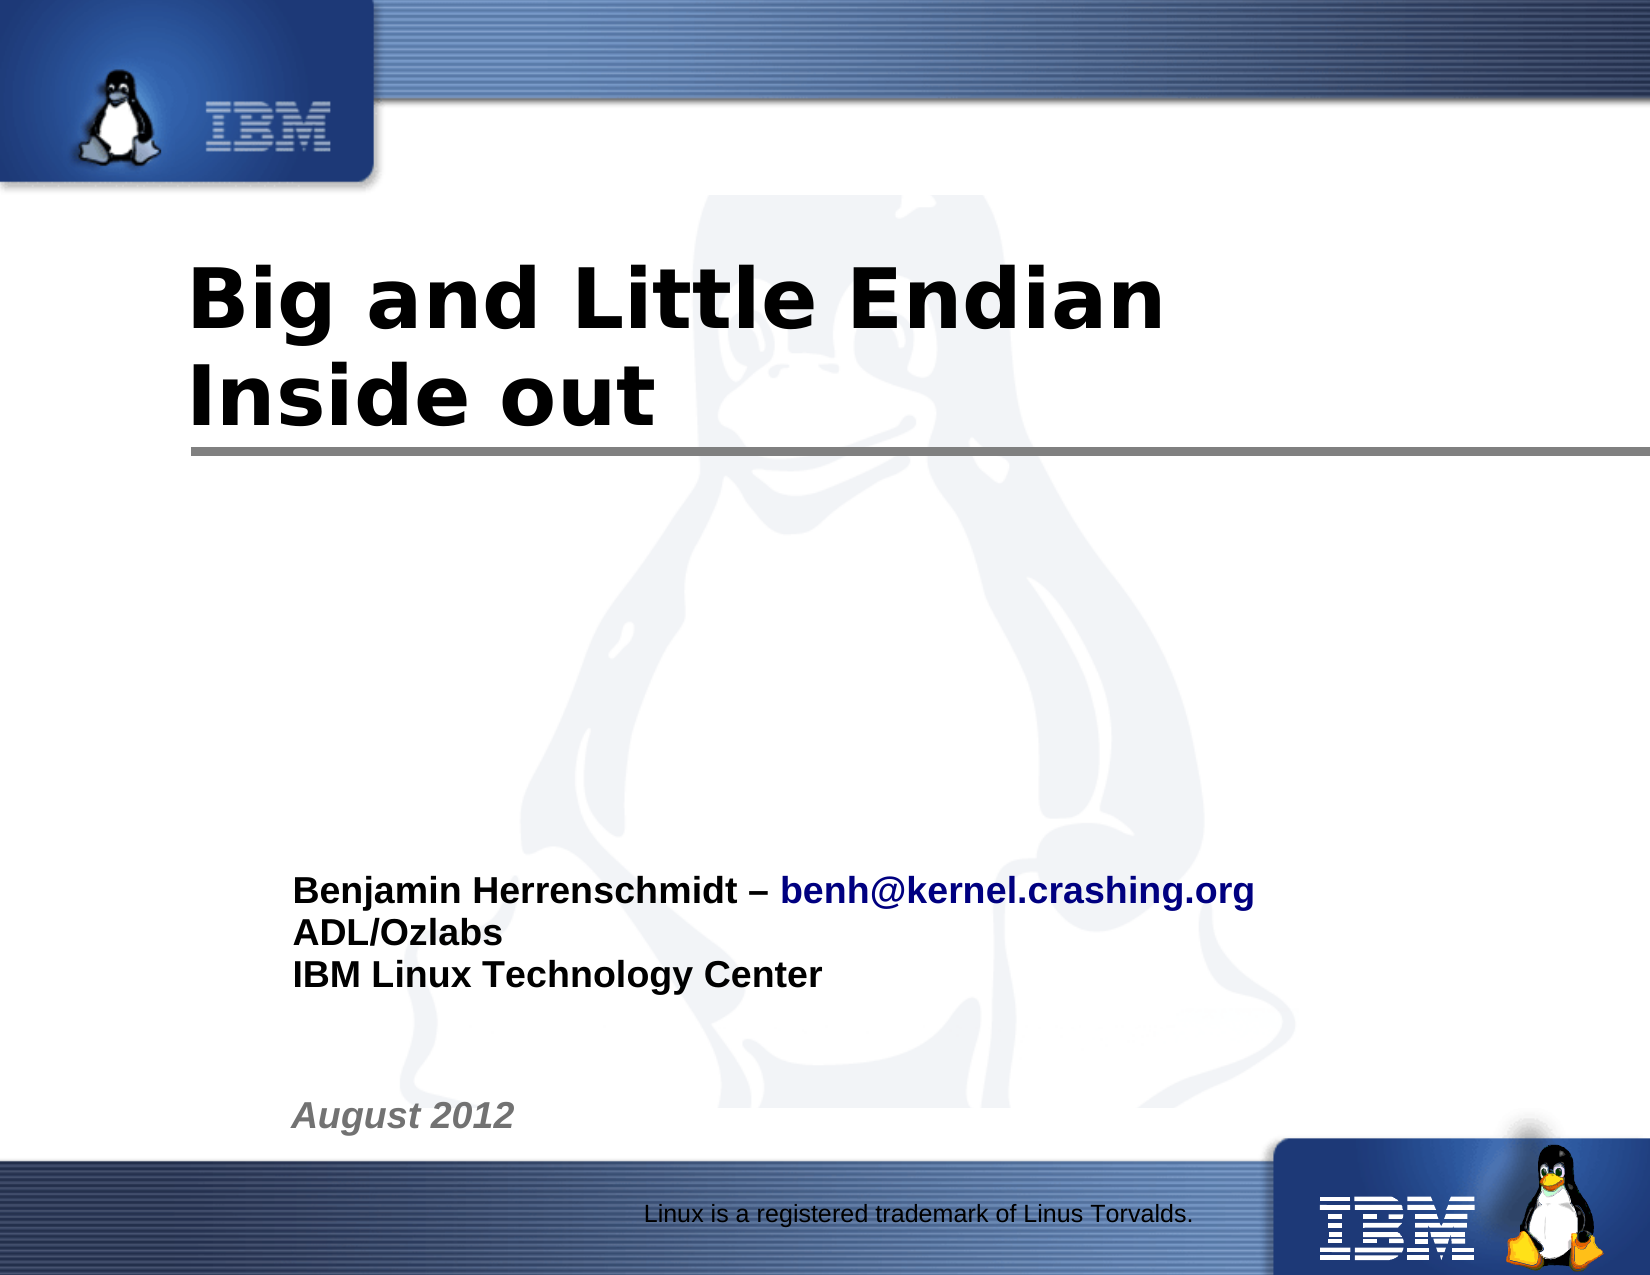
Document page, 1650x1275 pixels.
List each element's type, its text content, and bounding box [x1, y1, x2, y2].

chart [0, 0, 1650, 195]
text_box August 2012 [291, 1094, 1403, 1140]
title Big and Little Endian Inside out [186, 237, 1650, 459]
list Benjamin Herrenschmidt – benh@kernel.crashing.org ADL/Ozlabs IBM Linux Technology Center [292, 869, 1505, 1048]
text_box Linux is a registered trademark of Linus Torvalds. [312, 1200, 1203, 1232]
